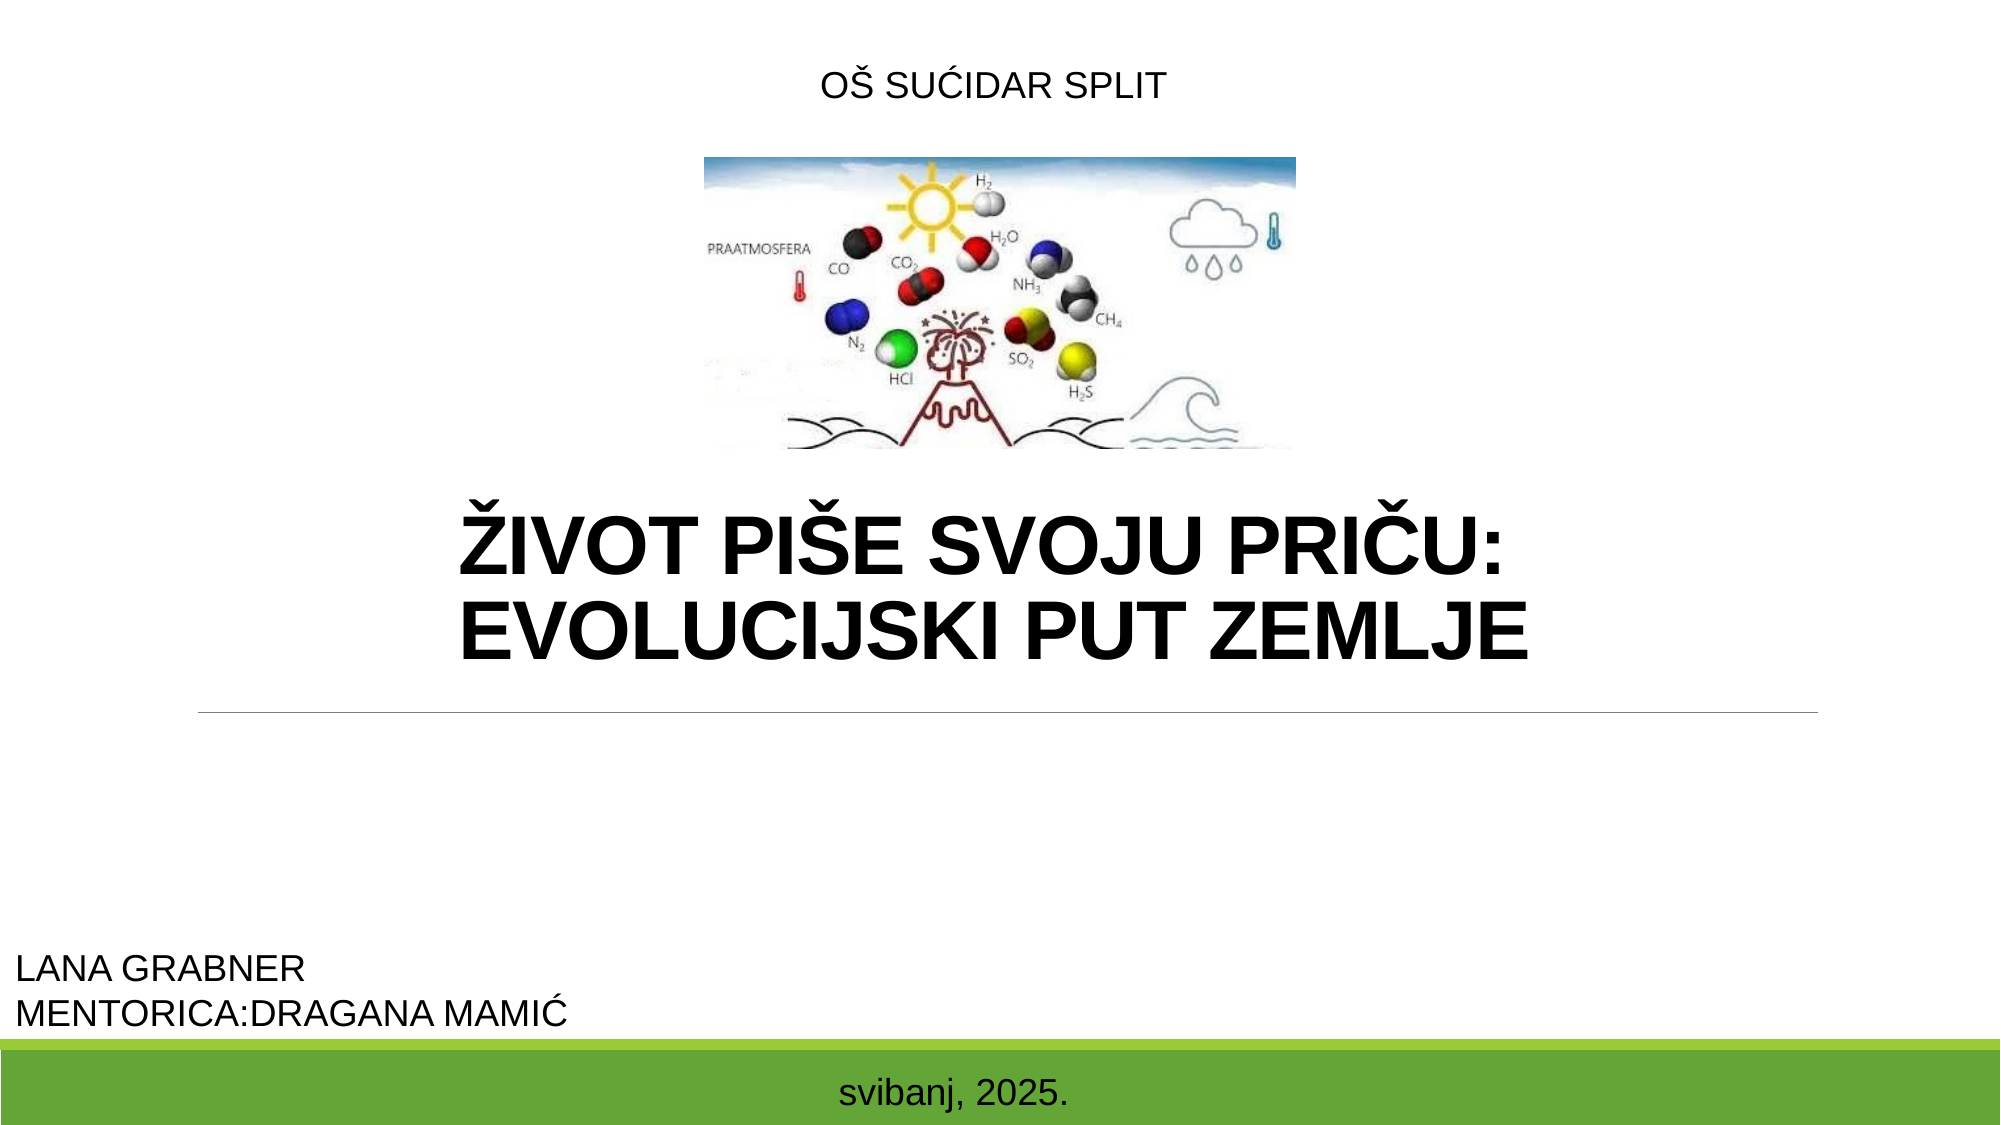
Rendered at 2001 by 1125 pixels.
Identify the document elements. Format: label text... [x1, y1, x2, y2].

title ŽIVOT PIŠE SVOJU PRIČU: EVOLUCIJSKI PUT ZEMLJE [443, 392, 1557, 684]
text_box OŠ SUĆIDAR SPLIT [805, 54, 1404, 115]
text_box svibanj, 2025. [823, 1060, 1105, 1121]
text_box LANA GRABNER MENTORICA:DRAGANA MAMIĆ [0, 936, 687, 1043]
picture [704, 157, 1296, 449]
